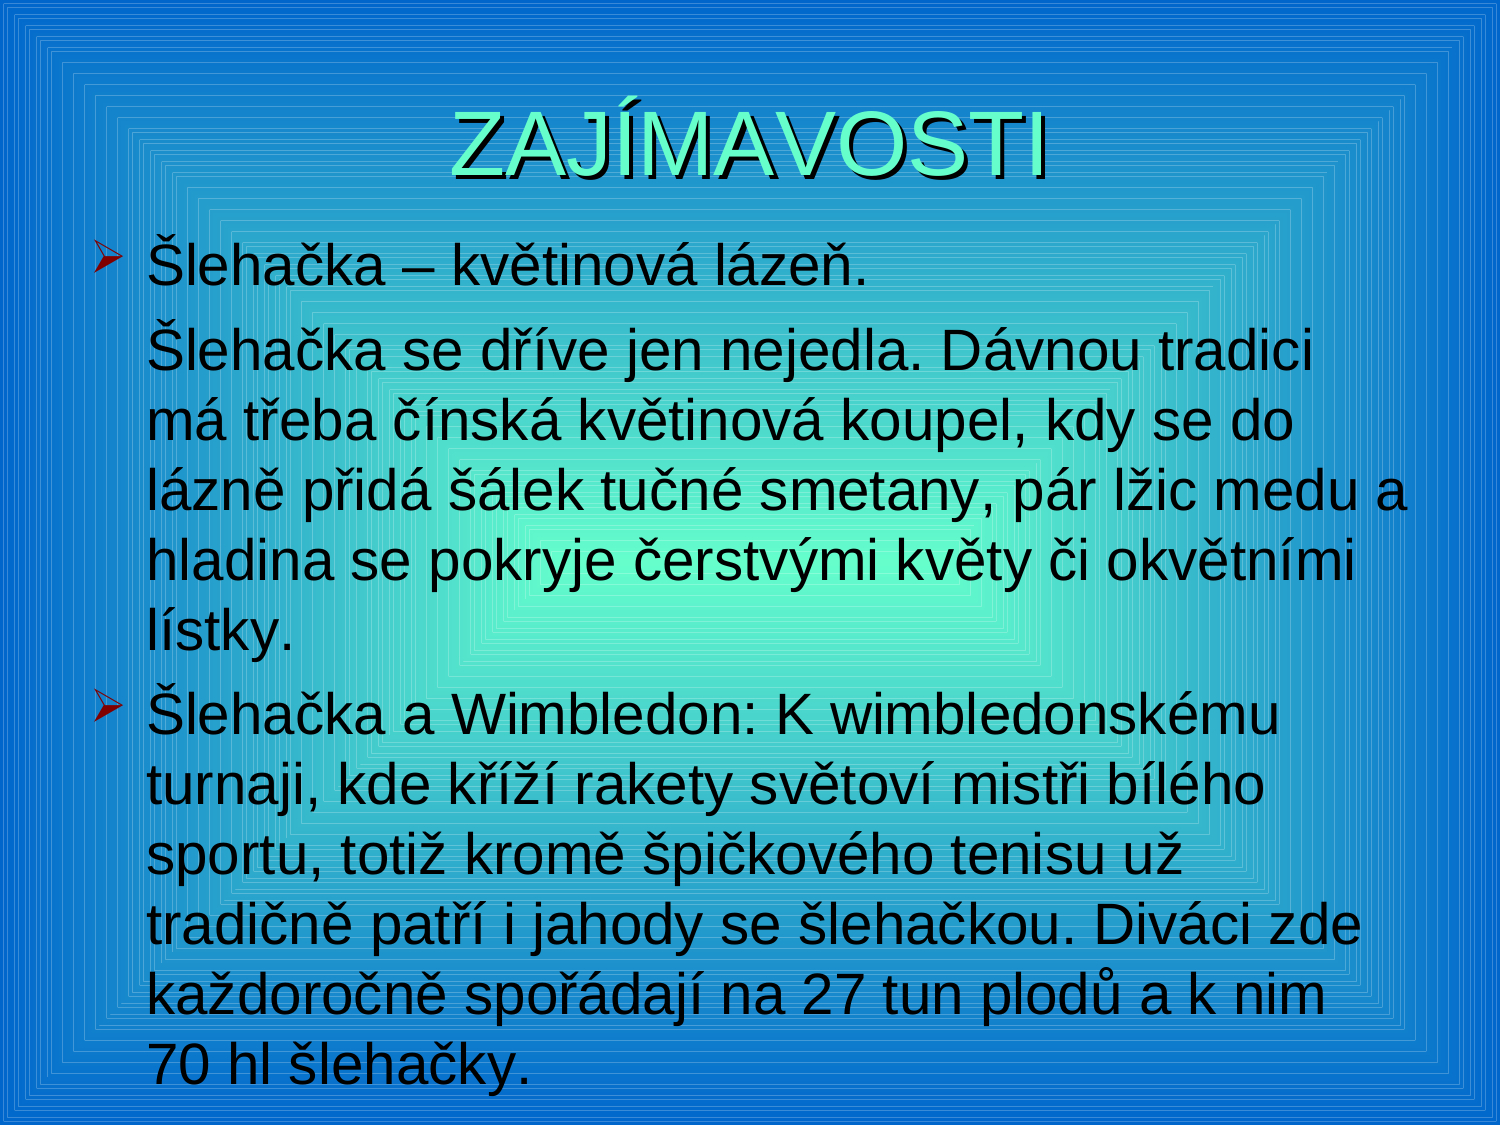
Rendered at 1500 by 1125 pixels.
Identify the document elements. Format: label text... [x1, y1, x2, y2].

list Šlehačka – květinová lázeň. Šlehačka se dříve jen nejedla. Dávnou tradici má třeba čínská květinová koupel, kdy se do lázně přidá šálek tučné smetany, pár lžic medu a hladina se pokryje čerstvými květy či okvětními lístky. Šlehačka a Wimbledon: K wimbledonskému turnaji, kde kříží rakety světoví mistři bílého sportu, totiž kromě špičkového tenisu už tradičně patří i jahody se šlehačkou. Diváci zde každoročně spořádají na 27 tun plodů a k nim 70 hl šlehačky. [75, 220, 1426, 1125]
title ZAJÍMAVOSTI [75, 45, 1426, 220]
